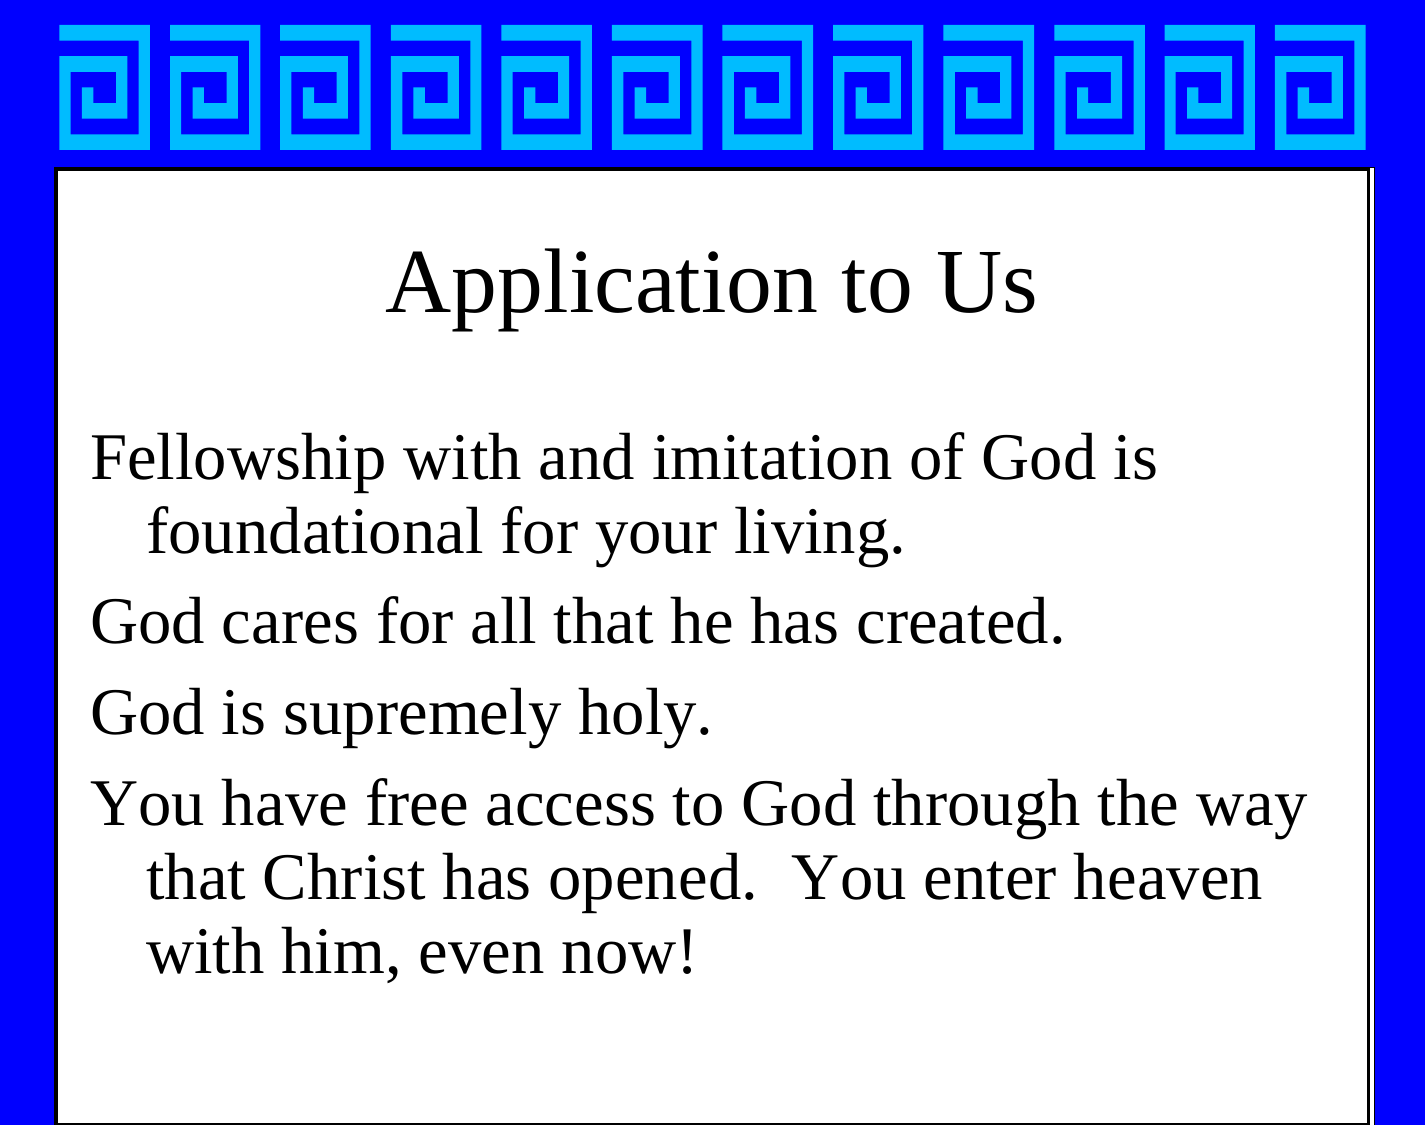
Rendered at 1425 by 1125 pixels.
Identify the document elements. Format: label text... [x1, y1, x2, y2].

title Application to Us [75, 187, 1351, 375]
list Fellowship with and imitation of God is foundational for your living. God cares for all that he has created. God is supremely holy. You have free access to God through the way that Christ has opened. You enter heaven with him, even now! [75, 412, 1351, 1100]
